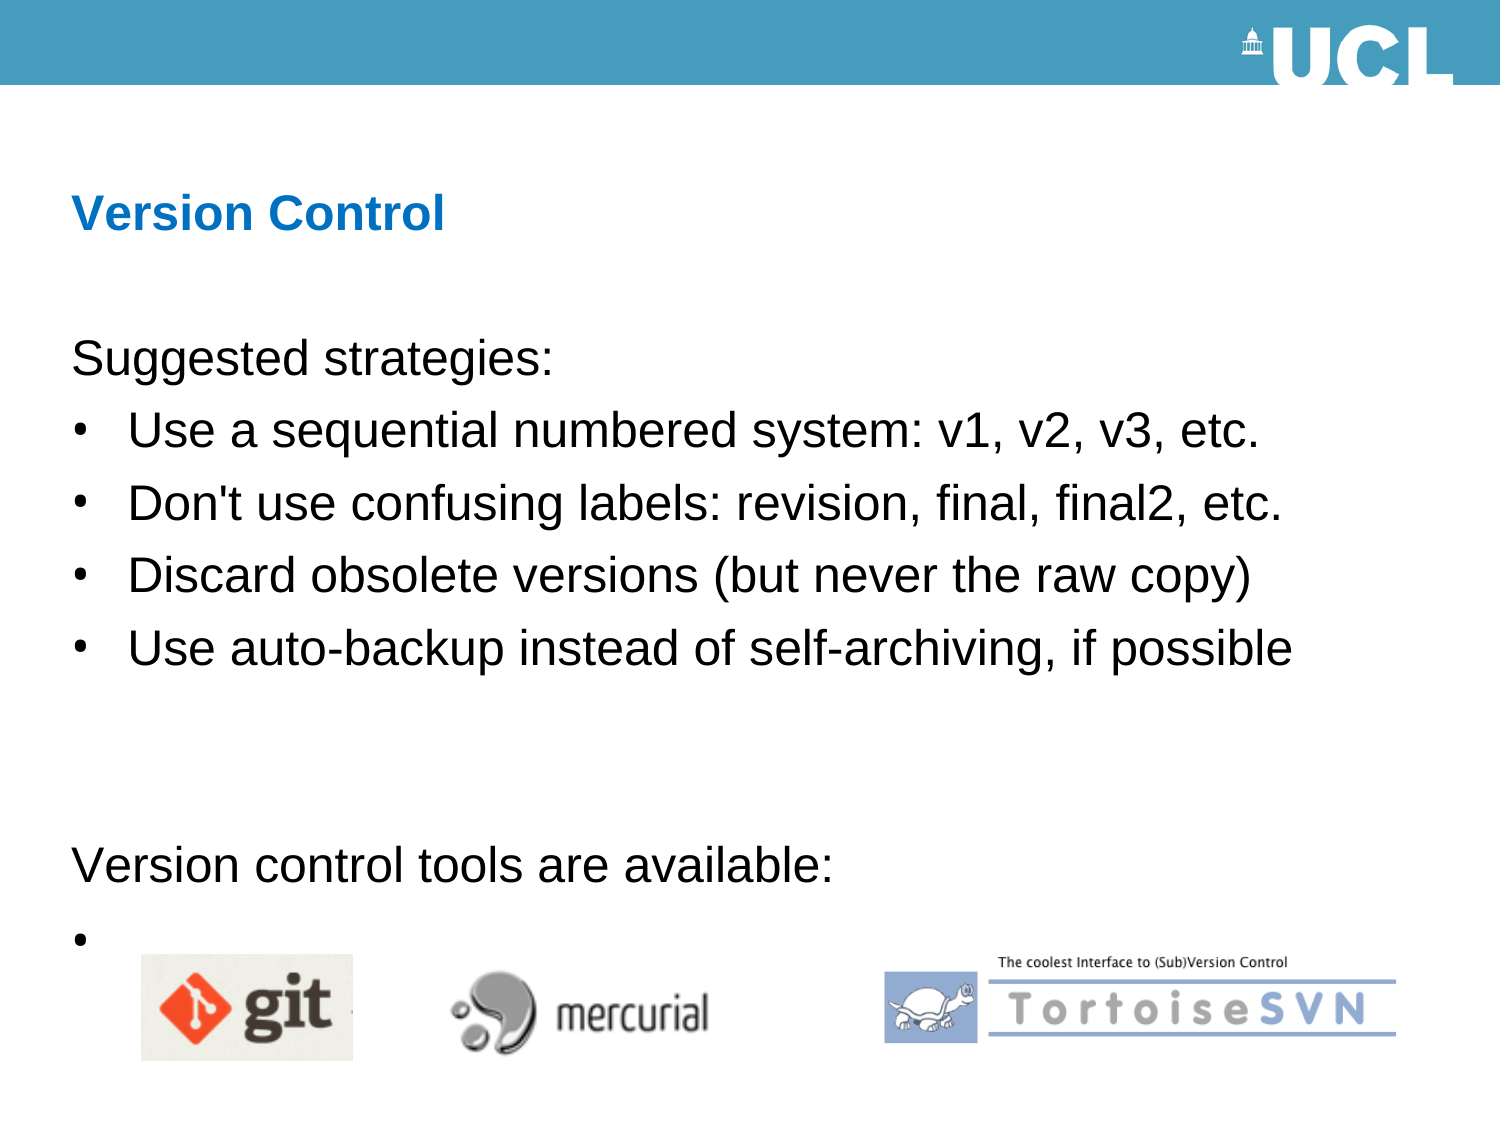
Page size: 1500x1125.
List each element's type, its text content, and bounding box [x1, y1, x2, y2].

text_box Version Control Suggested strategies: Use a sequential numbered system: v1, v2, v3, etc. Don't use confusing labels: revision, final, final2, etc. Discard obsolete versions (but never the raw copy) Use auto-backup instead of self-archiving, if possible Version control tools are available: [55, 172, 1426, 941]
picture [879, 946, 1405, 1051]
picture [430, 954, 723, 1067]
picture [141, 954, 353, 1061]
